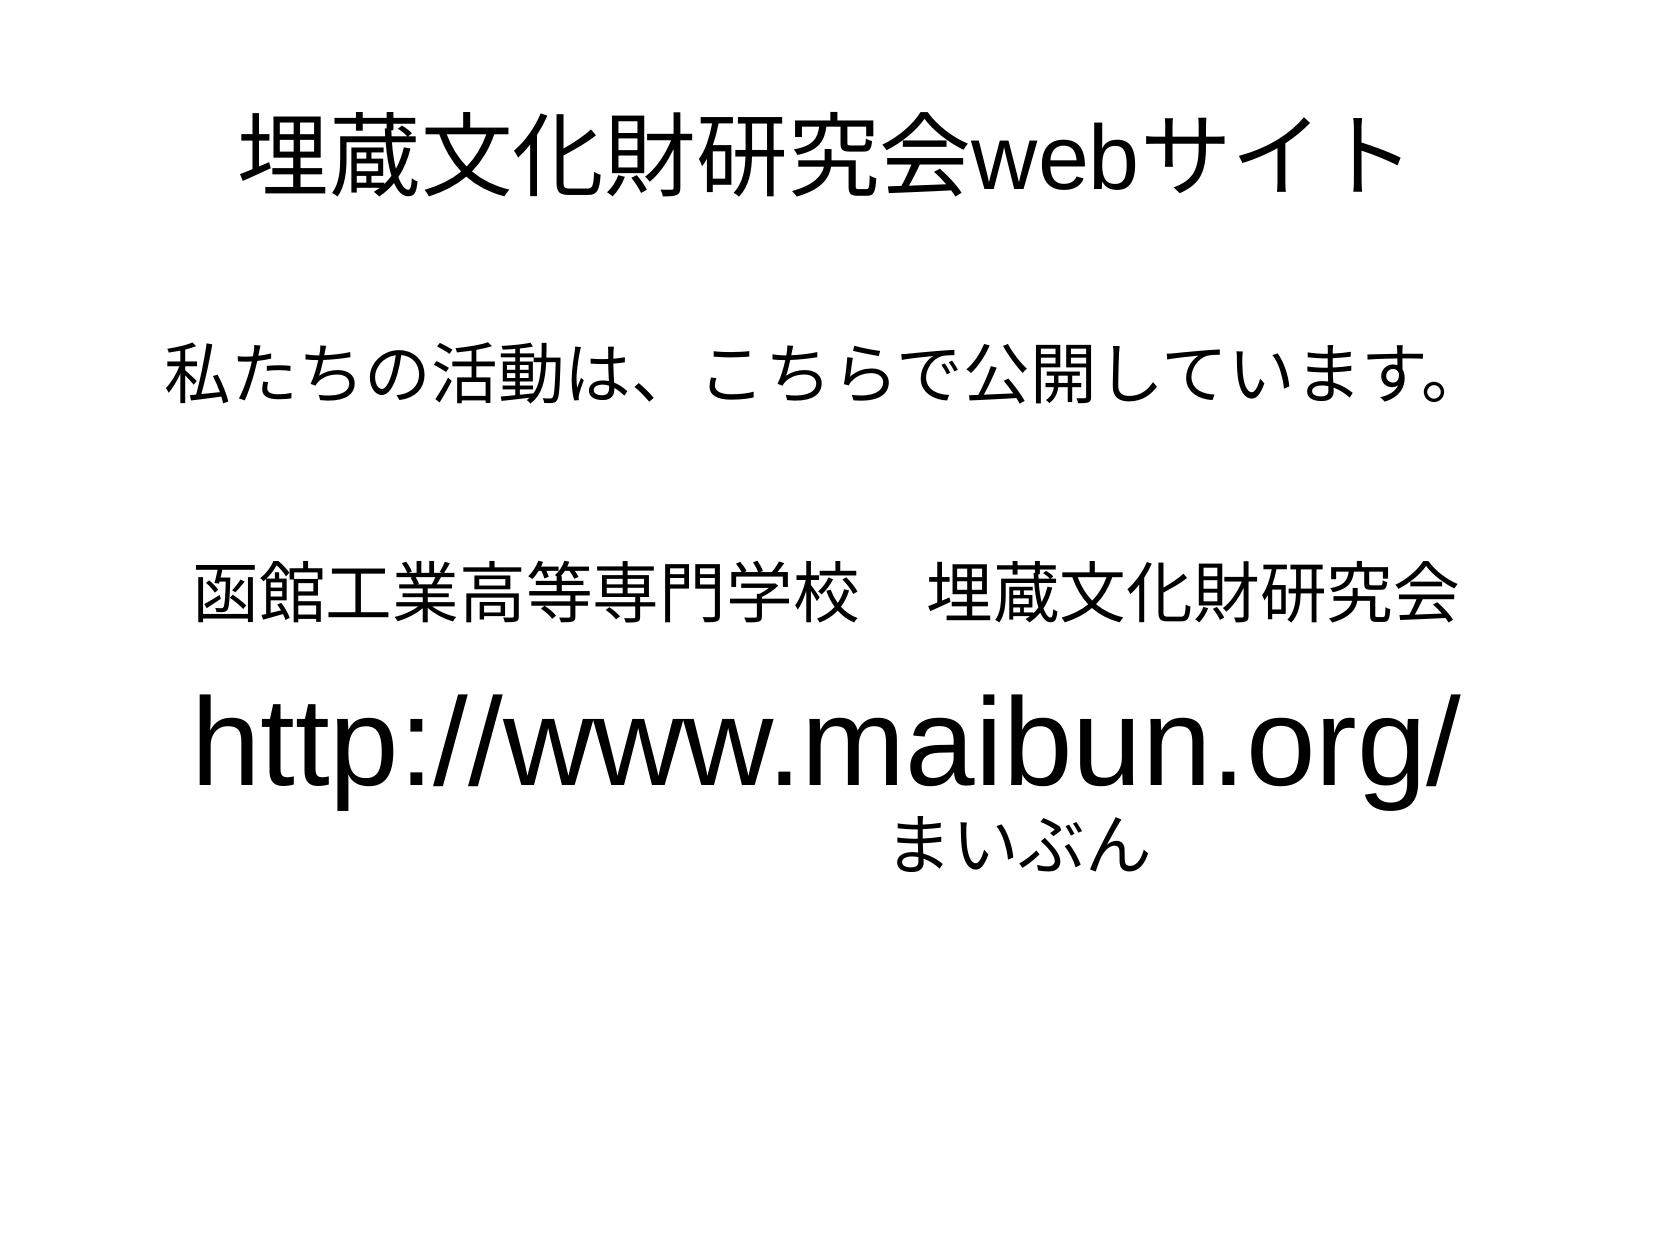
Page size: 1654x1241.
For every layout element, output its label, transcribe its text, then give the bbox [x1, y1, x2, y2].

list 私たちの活動は、こちらで公開しています。 函館工業高等専門学校 埋蔵文化財研究会 http://www.maibun.org/ [82, 331, 1571, 831]
title 埋蔵文化財研究会webサイト [82, 56, 1571, 250]
text_box まいぶん [870, 795, 1238, 891]
